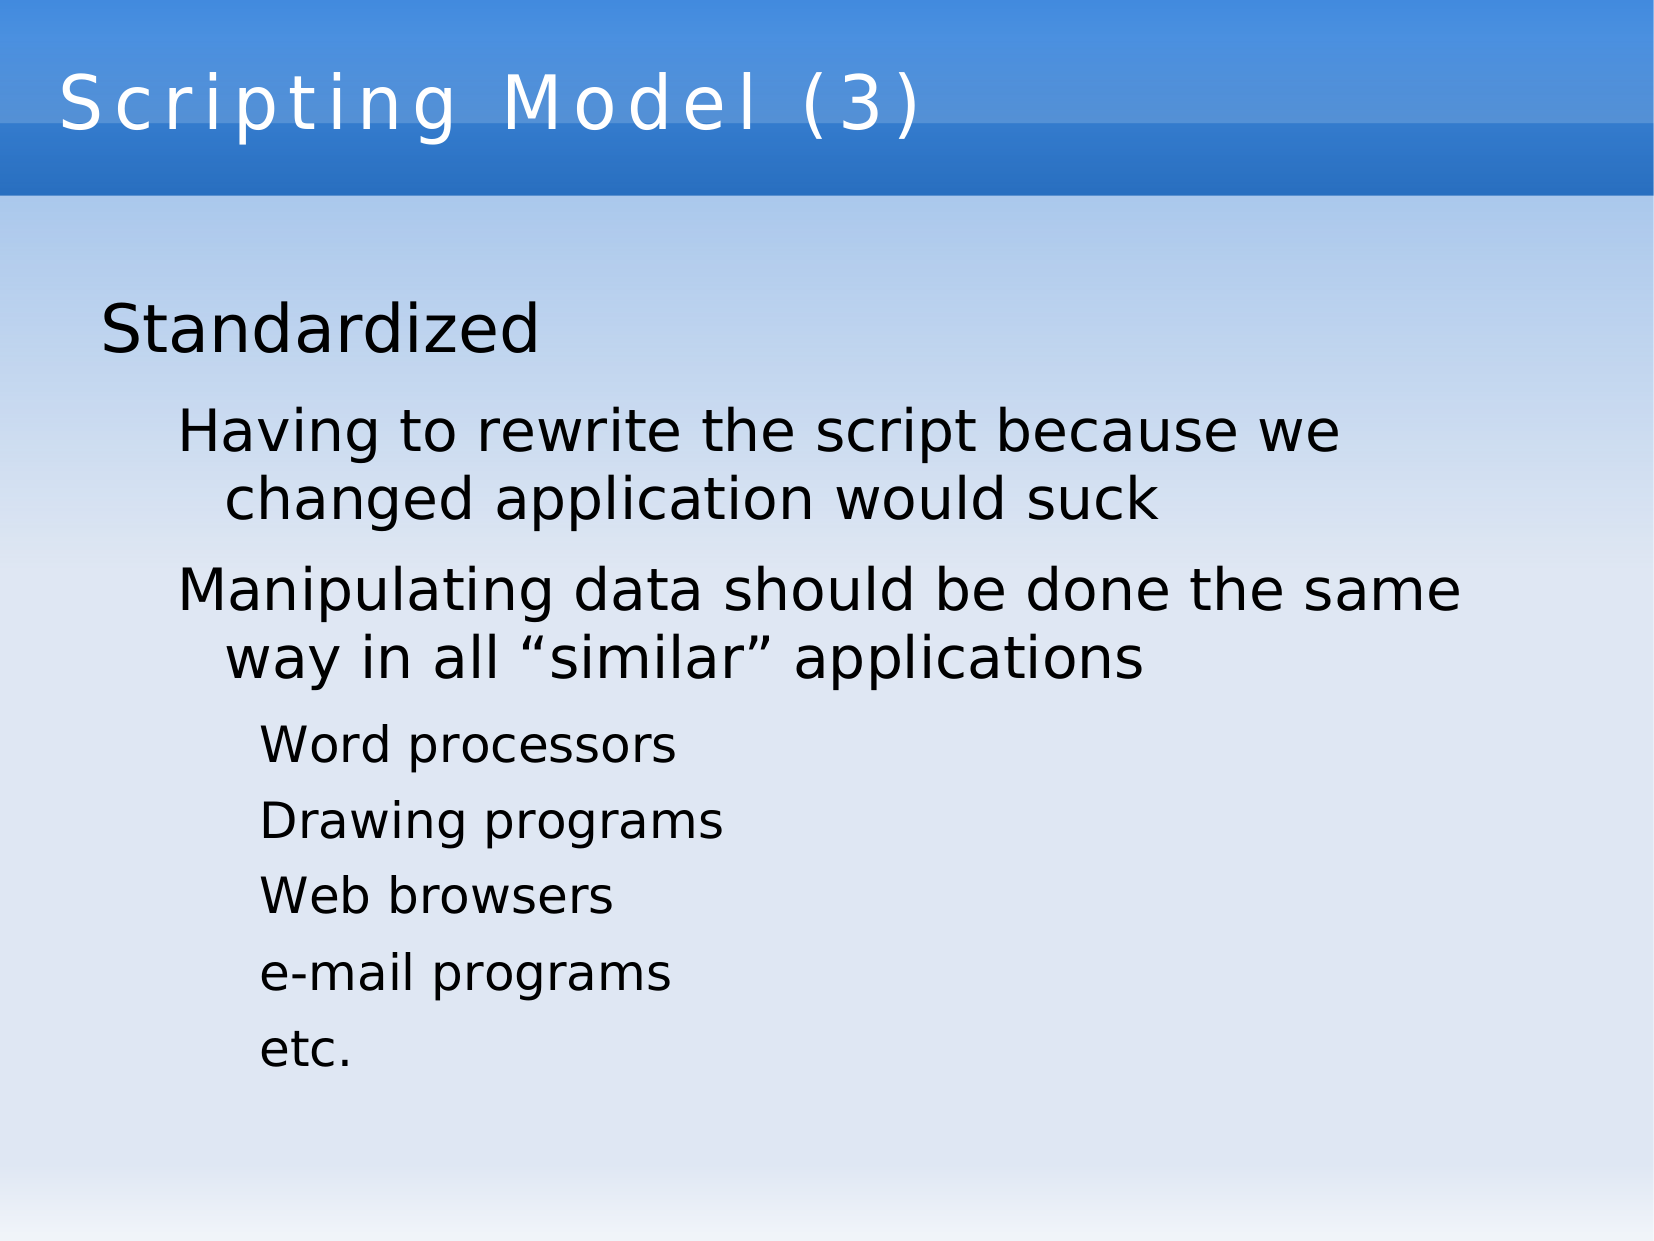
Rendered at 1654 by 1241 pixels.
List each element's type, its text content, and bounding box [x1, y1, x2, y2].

list Standardized Having to rewrite the script because we changed application would suck Manipulating data should be done the same way in all “similar” applications Word processors Drawing programs Web browsers e-mail programs etc. [82, 290, 1571, 1109]
title Scripting Model (3) [59, 29, 1270, 178]
picture [0, 0, 1654, 1241]
